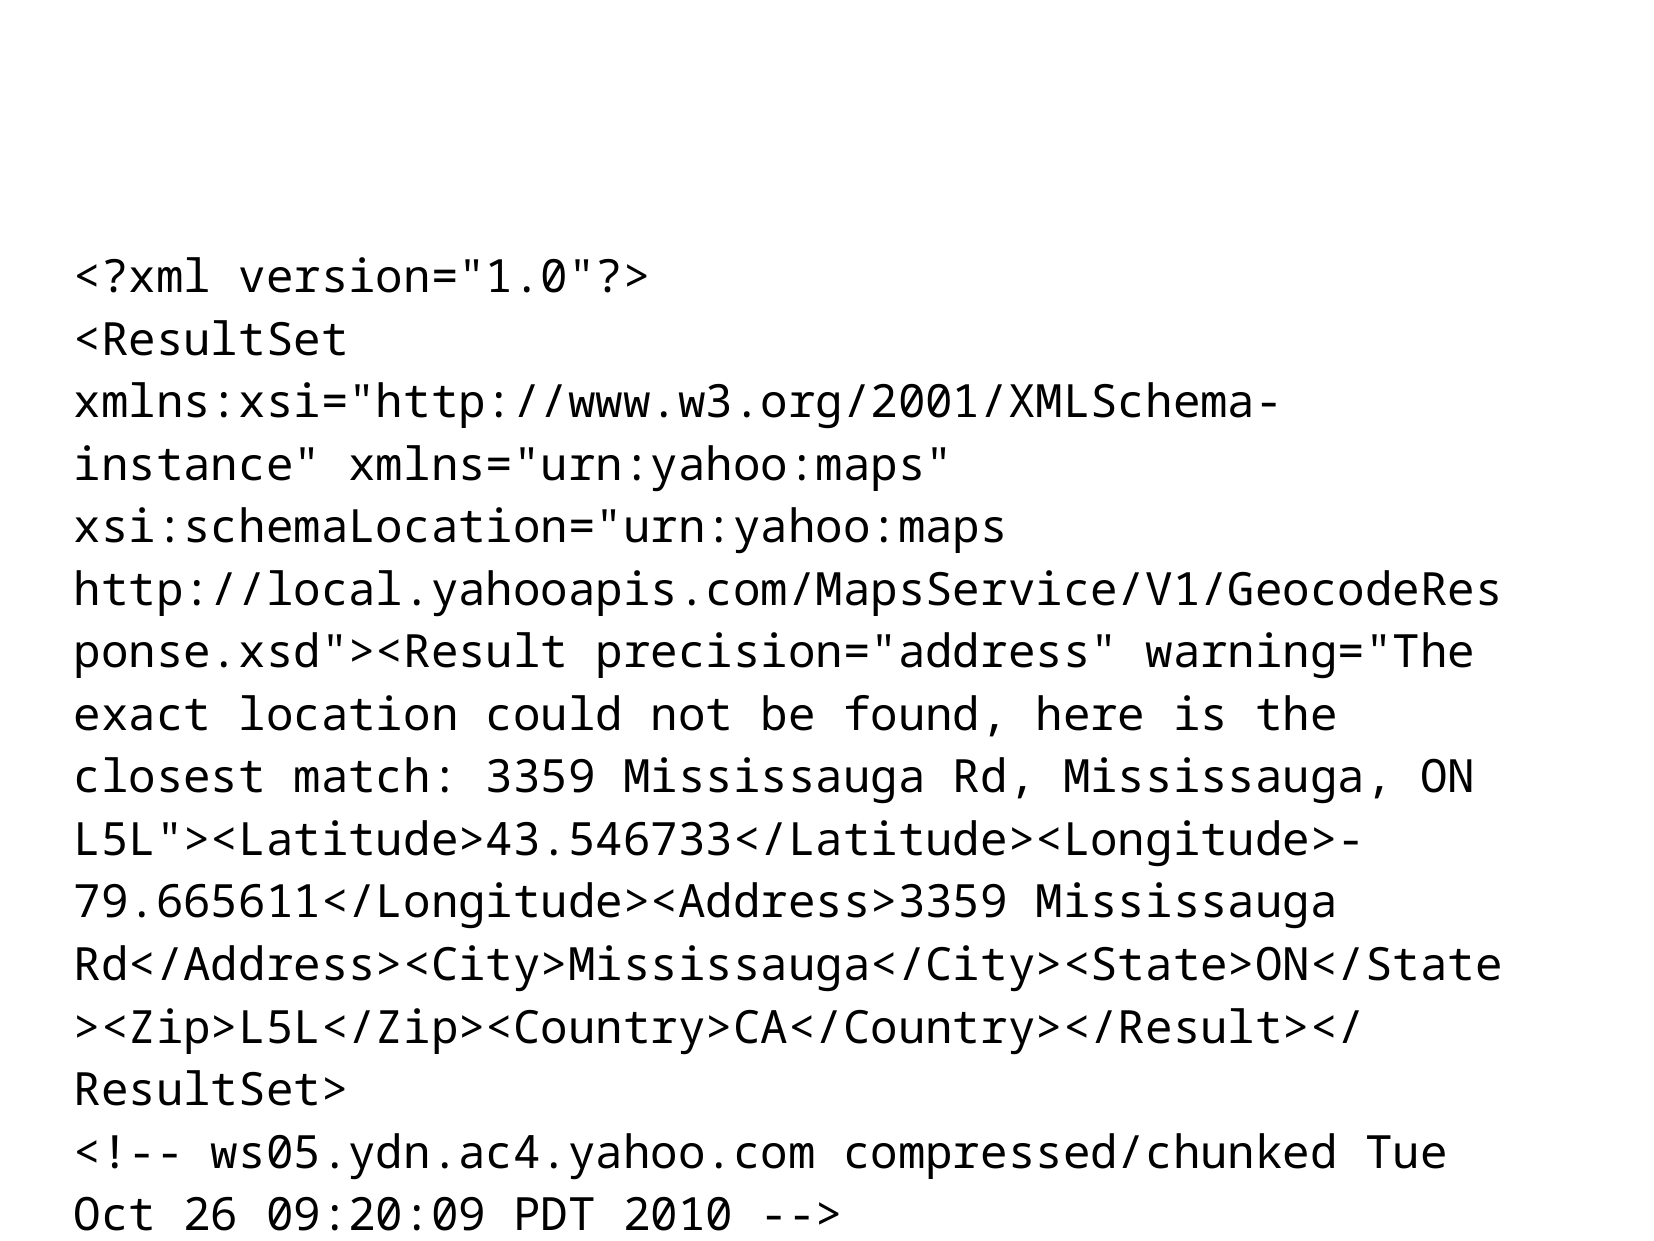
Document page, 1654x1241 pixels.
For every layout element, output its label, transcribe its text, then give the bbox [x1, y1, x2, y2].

text_box <?xml version="1.0"?> <ResultSet xmlns:xsi="http://www.w3.org/2001/XMLSchema-instance" xmlns="urn:yahoo:maps" xsi:schemaLocation="urn:yahoo:maps http://local.yahooapis.com/MapsService/V1/GeocodeResponse.xsd"><Result precision="address" warning="The exact location could not be found, here is the closest match: 3359 Mississauga Rd, Mississauga, ON L5L"><Latitude>43.546733</Latitude><Longitude>-79.665611</Longitude><Address>3359 Mississauga Rd</Address><City>Mississauga</City><State>ON</State><Zip>L5L</Zip><Country>CA</Country></Result></ResultSet> <!-- ws05.ydn.ac4.yahoo.com compressed/chunked Tue Oct 26 09:20:09 PDT 2010 --> [59, 236, 1541, 1241]
